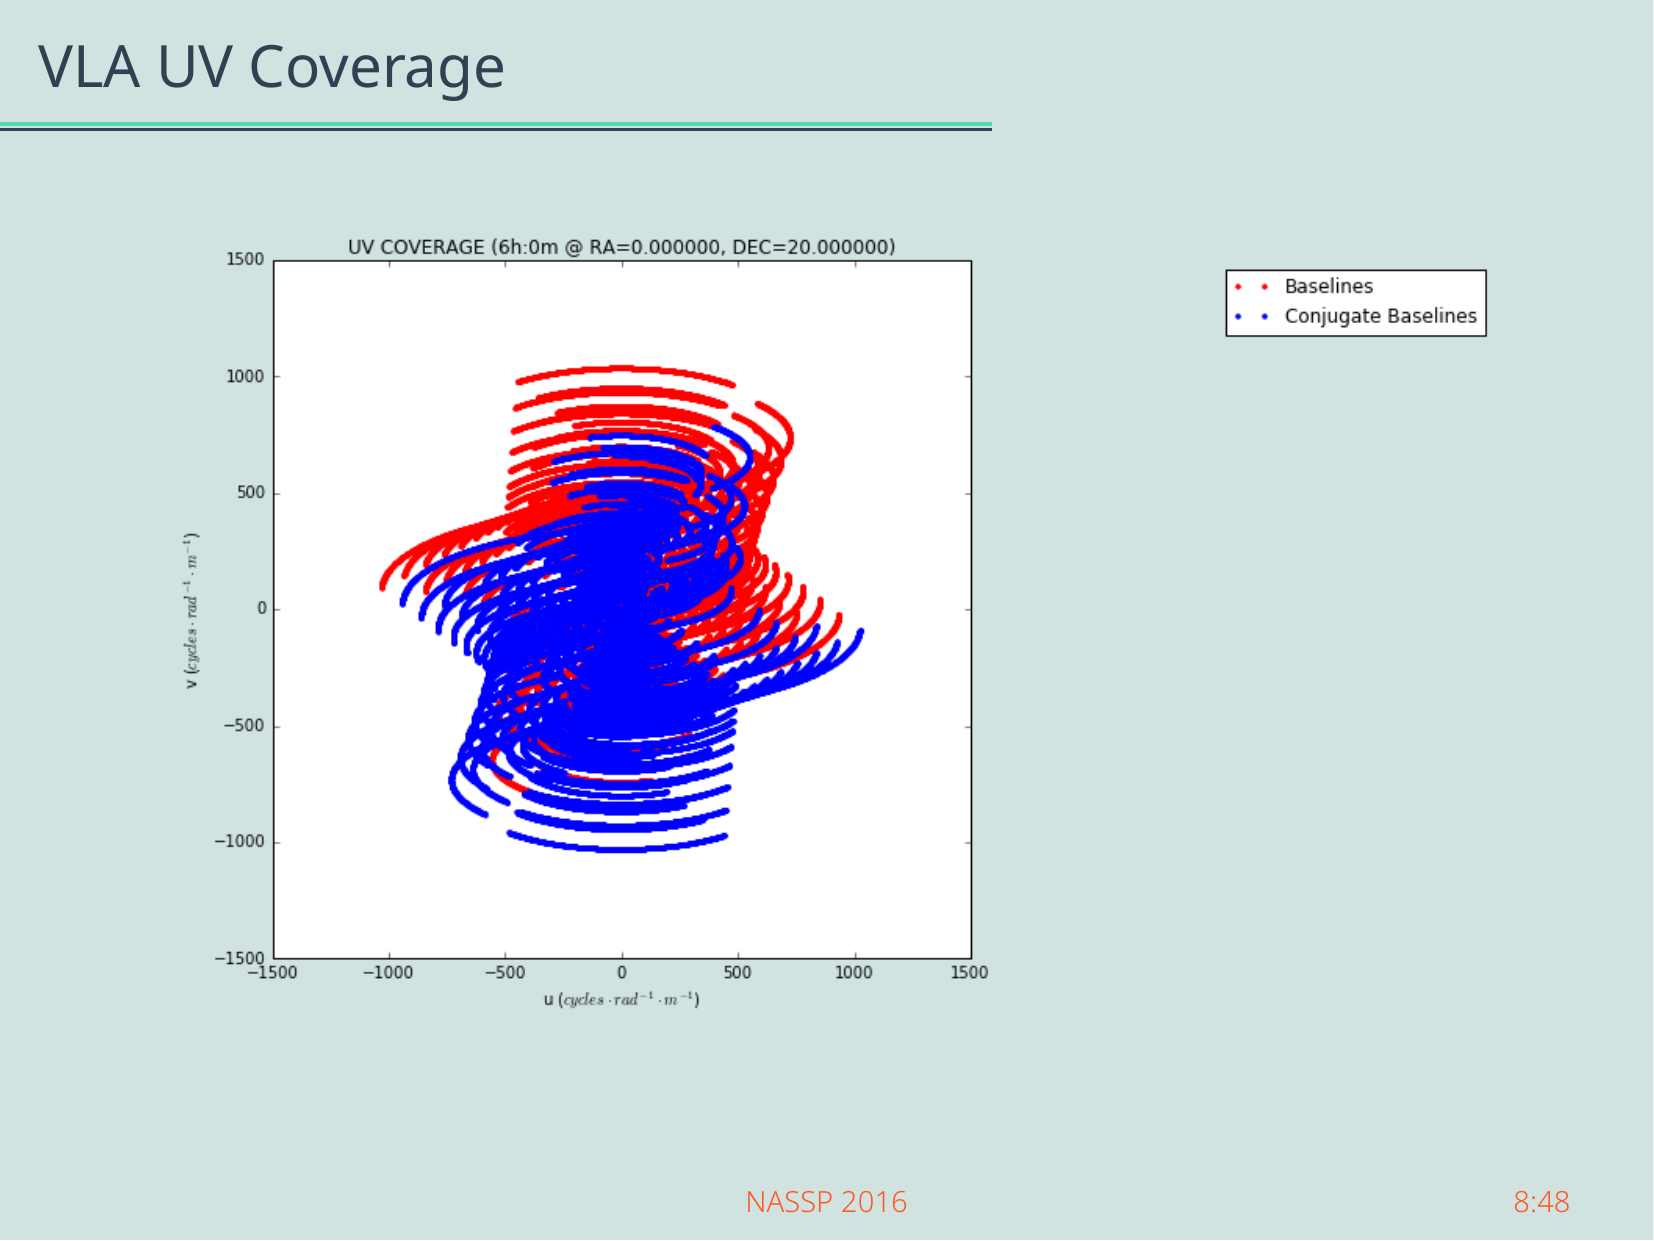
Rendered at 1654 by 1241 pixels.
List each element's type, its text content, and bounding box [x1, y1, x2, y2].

text_box VLA UV Coverage [23, 17, 1063, 103]
picture [170, 226, 1495, 1024]
